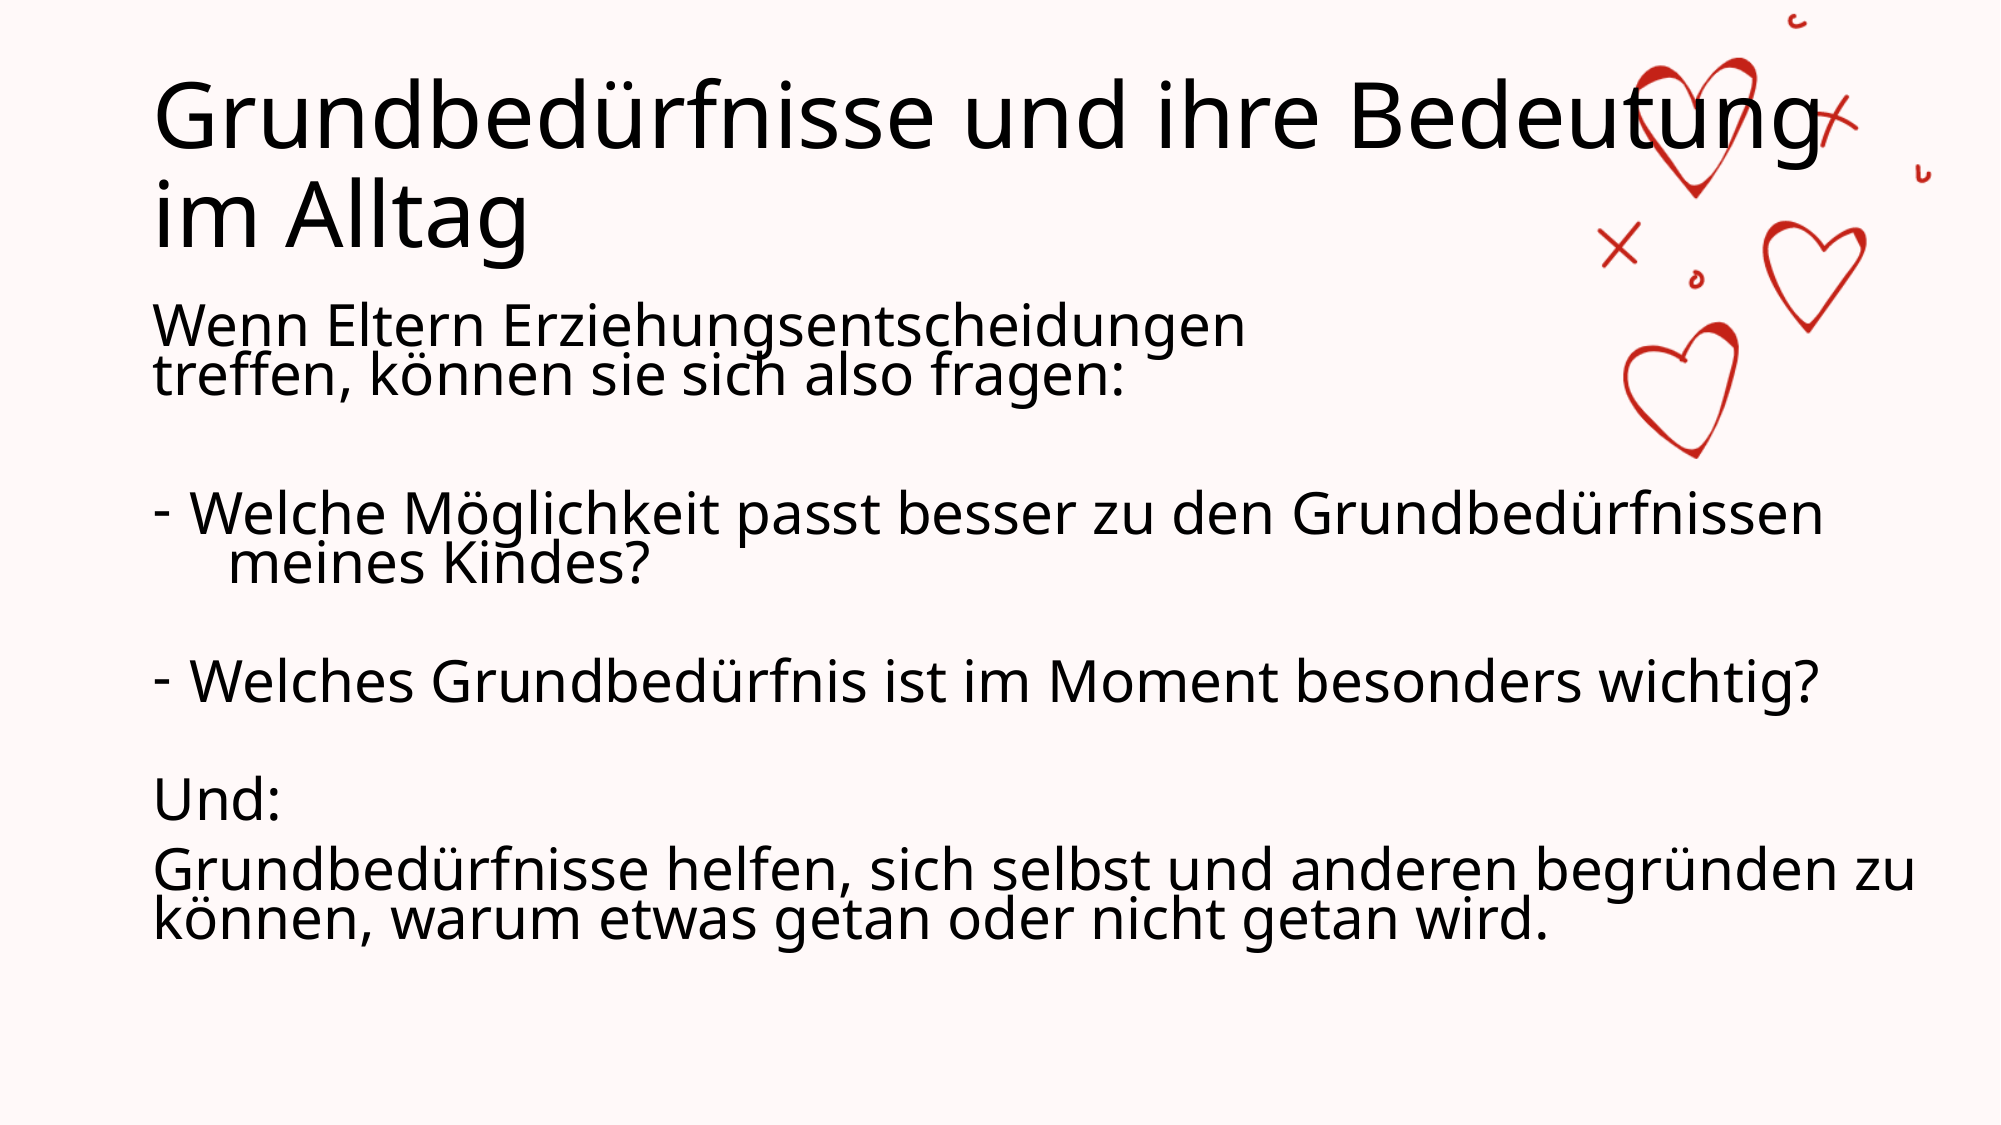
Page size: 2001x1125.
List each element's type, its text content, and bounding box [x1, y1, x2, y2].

picture [1557, 0, 2000, 558]
title Grundbedürfnisse und ihre Bedeutung im Alltag [137, 59, 1863, 278]
list Wenn Eltern Erziehungsentscheidungen treffen, können sie sich also fragen: Welche Möglichkeit passt besser zu den Grundbedürfnissen meines Kindes? Welches Grundbedürfnis ist im Moment besonders wichtig? Und: Grundbedürfnisse helfen, sich selbst und anderen begründen zu können, warum etwas getan oder nicht getan wird. [137, 299, 1975, 1066]
